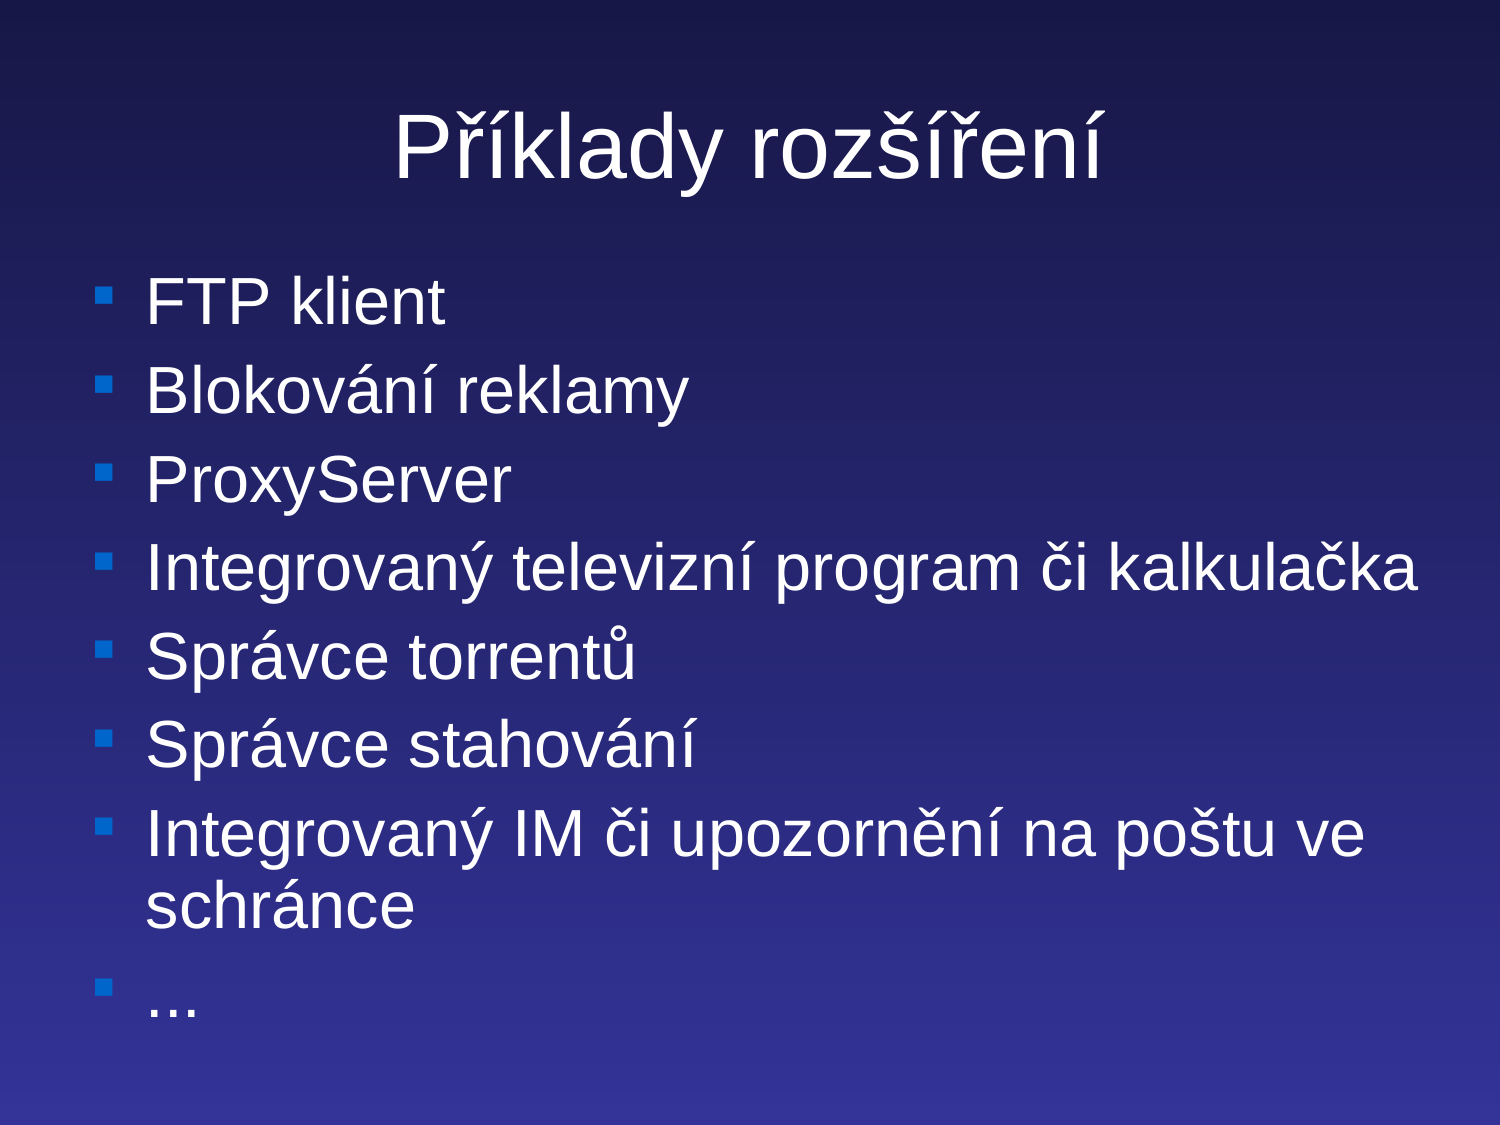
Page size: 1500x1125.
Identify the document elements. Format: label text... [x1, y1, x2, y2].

list FTP klient Blokování reklamy ProxyServer Integrovaný televizní program či kalkulačka Správce torrentů Správce stahování Integrovaný IM či upozornění na poštu ve schránce ... [75, 263, 1425, 1062]
title Příklady rozšíření [75, 45, 1426, 233]
